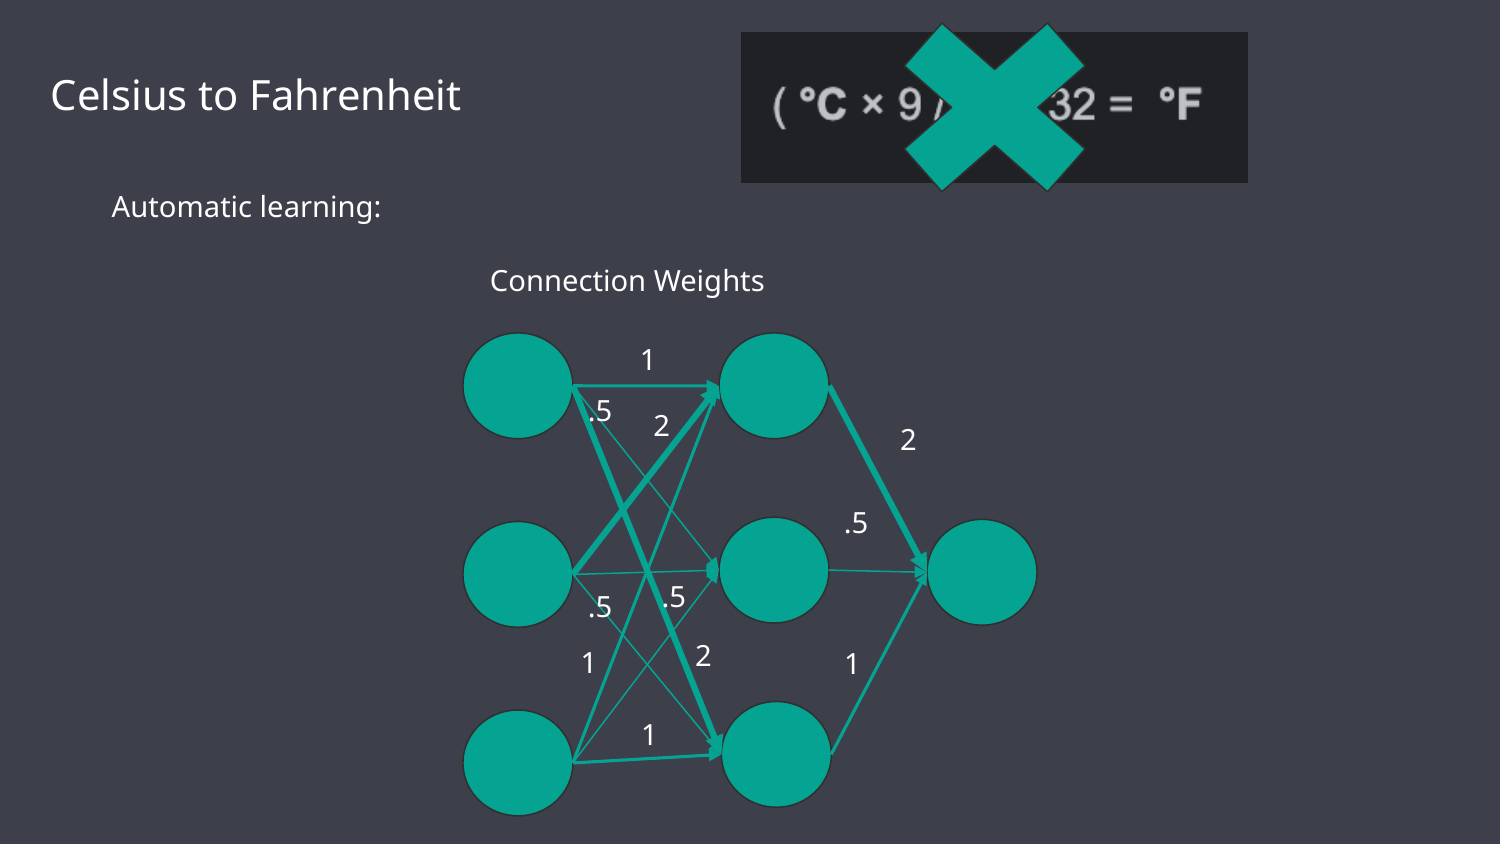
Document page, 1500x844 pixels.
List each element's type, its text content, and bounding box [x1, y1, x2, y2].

text_box 1 [624, 326, 667, 392]
picture [954, 146, 1036, 183]
text_box [927, 519, 1038, 626]
text_box [719, 332, 830, 439]
text_box .5 [829, 489, 903, 555]
text_box [462, 332, 573, 439]
text_box Automatic learning: [96, 173, 466, 240]
text_box Connection Weights [474, 247, 844, 313]
picture [741, 32, 950, 183]
text_box [721, 701, 832, 808]
text_box [462, 521, 573, 628]
text_box .5 [646, 563, 721, 630]
text_box [462, 710, 573, 816]
text_box 1 [565, 629, 608, 696]
text_box [719, 517, 830, 624]
text_box 2 [679, 622, 722, 689]
text_box .5 [572, 377, 647, 443]
text_box 2 [884, 406, 927, 472]
text_box [904, 23, 1086, 192]
text_box Celsius to Fahrenheit [35, 53, 741, 120]
text_box 1 [829, 630, 872, 697]
text_box .5 [572, 573, 647, 639]
picture [954, 32, 1036, 68]
text_box 1 [626, 701, 669, 768]
text_box 2 [638, 392, 681, 459]
picture [1039, 32, 1248, 183]
